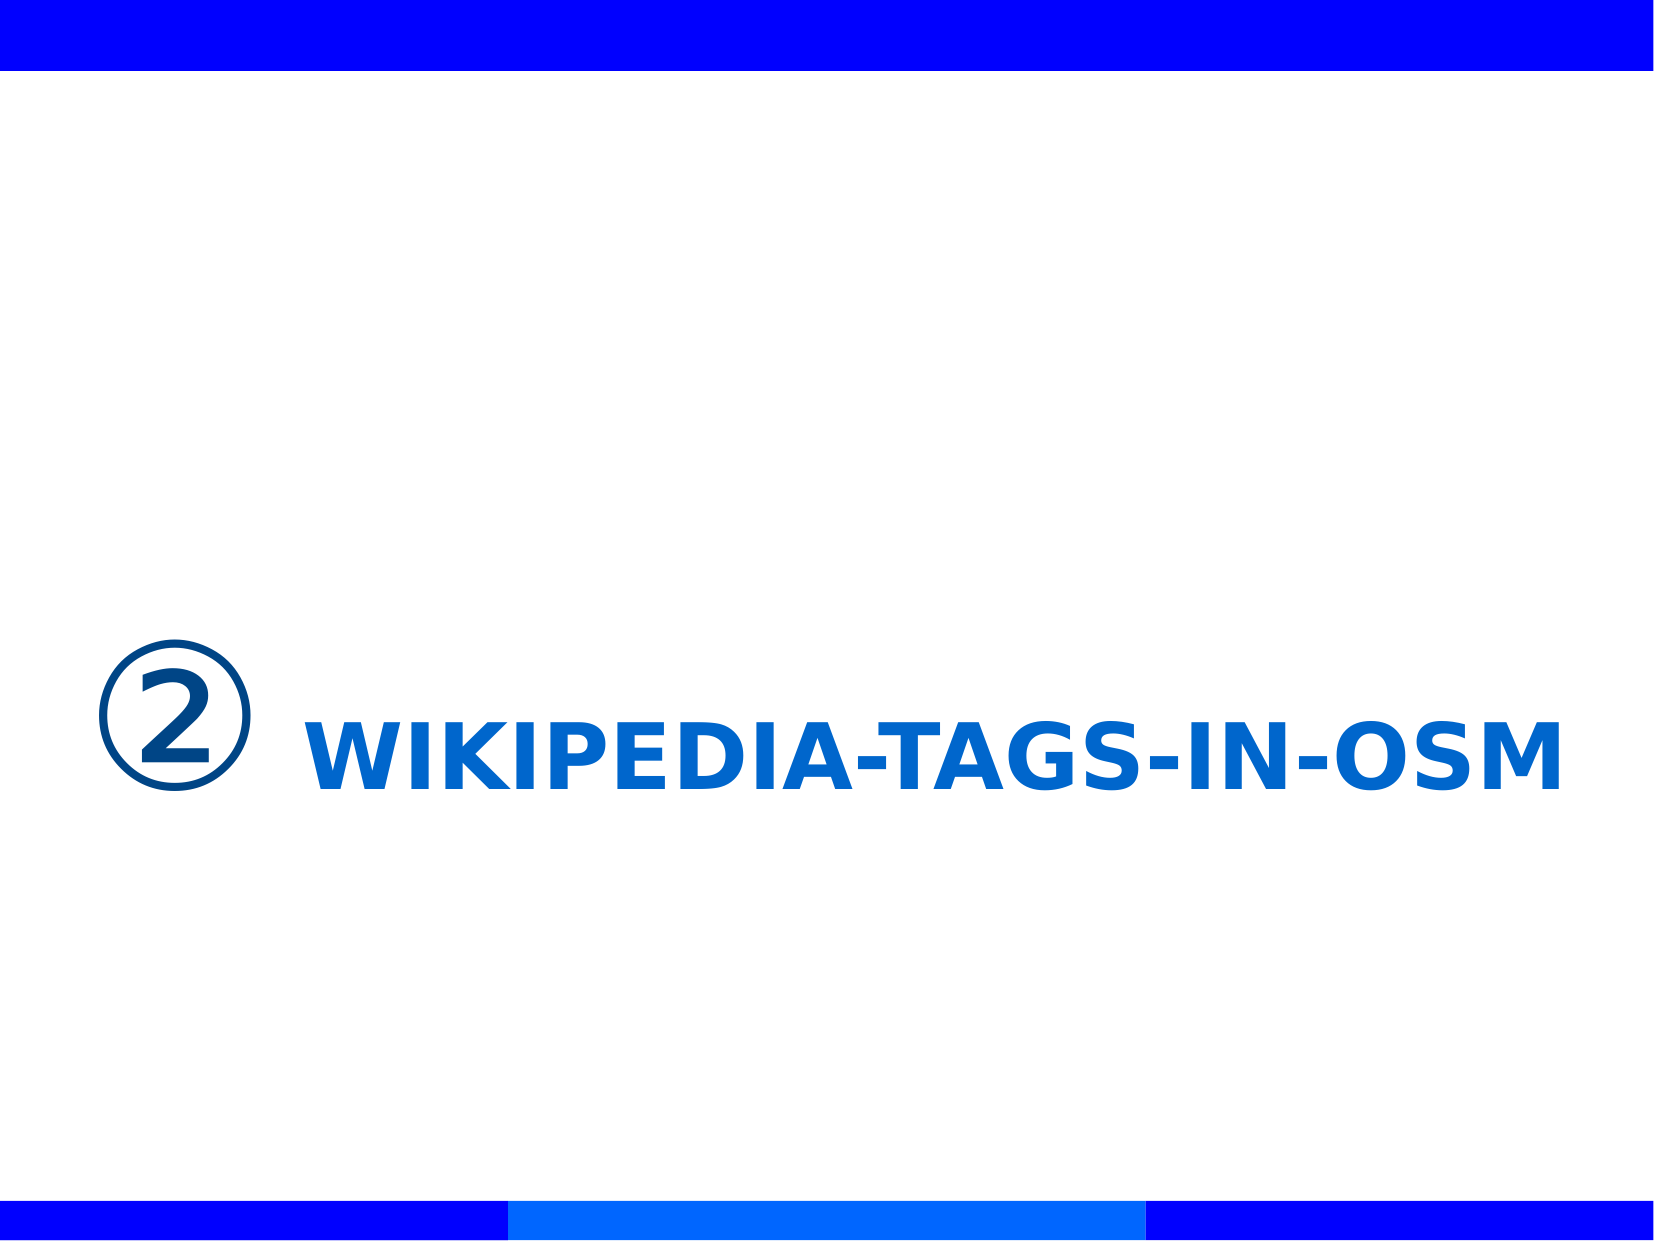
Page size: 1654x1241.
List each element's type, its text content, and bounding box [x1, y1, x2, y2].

text_box WIKIPEDIA-TAGS-IN-OSM [53, 547, 1601, 694]
